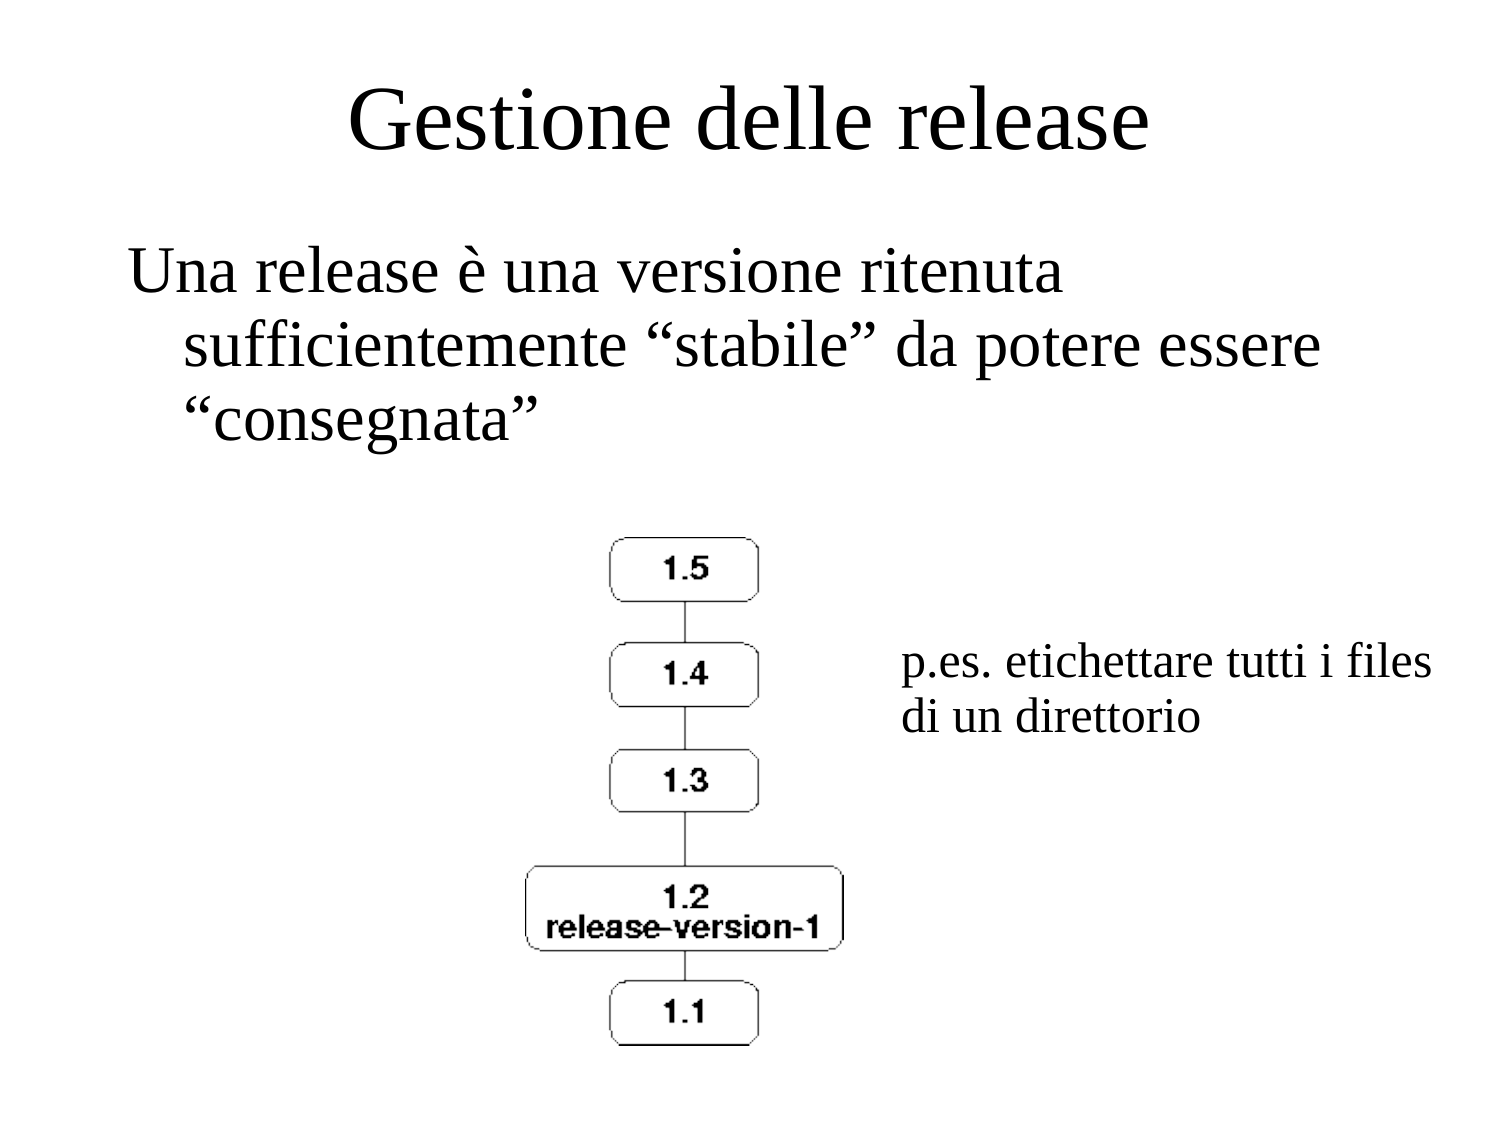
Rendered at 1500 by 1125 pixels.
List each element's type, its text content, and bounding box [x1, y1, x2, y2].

list Una release è una versione ritenuta sufficientemente “stabile” da potere essere “consegnata” [112, 224, 1388, 577]
text_box p.es. etichettare tutti i files di un direttorio [886, 624, 1449, 751]
title Gestione delle release [112, 24, 1388, 213]
picture [525, 537, 844, 1046]
